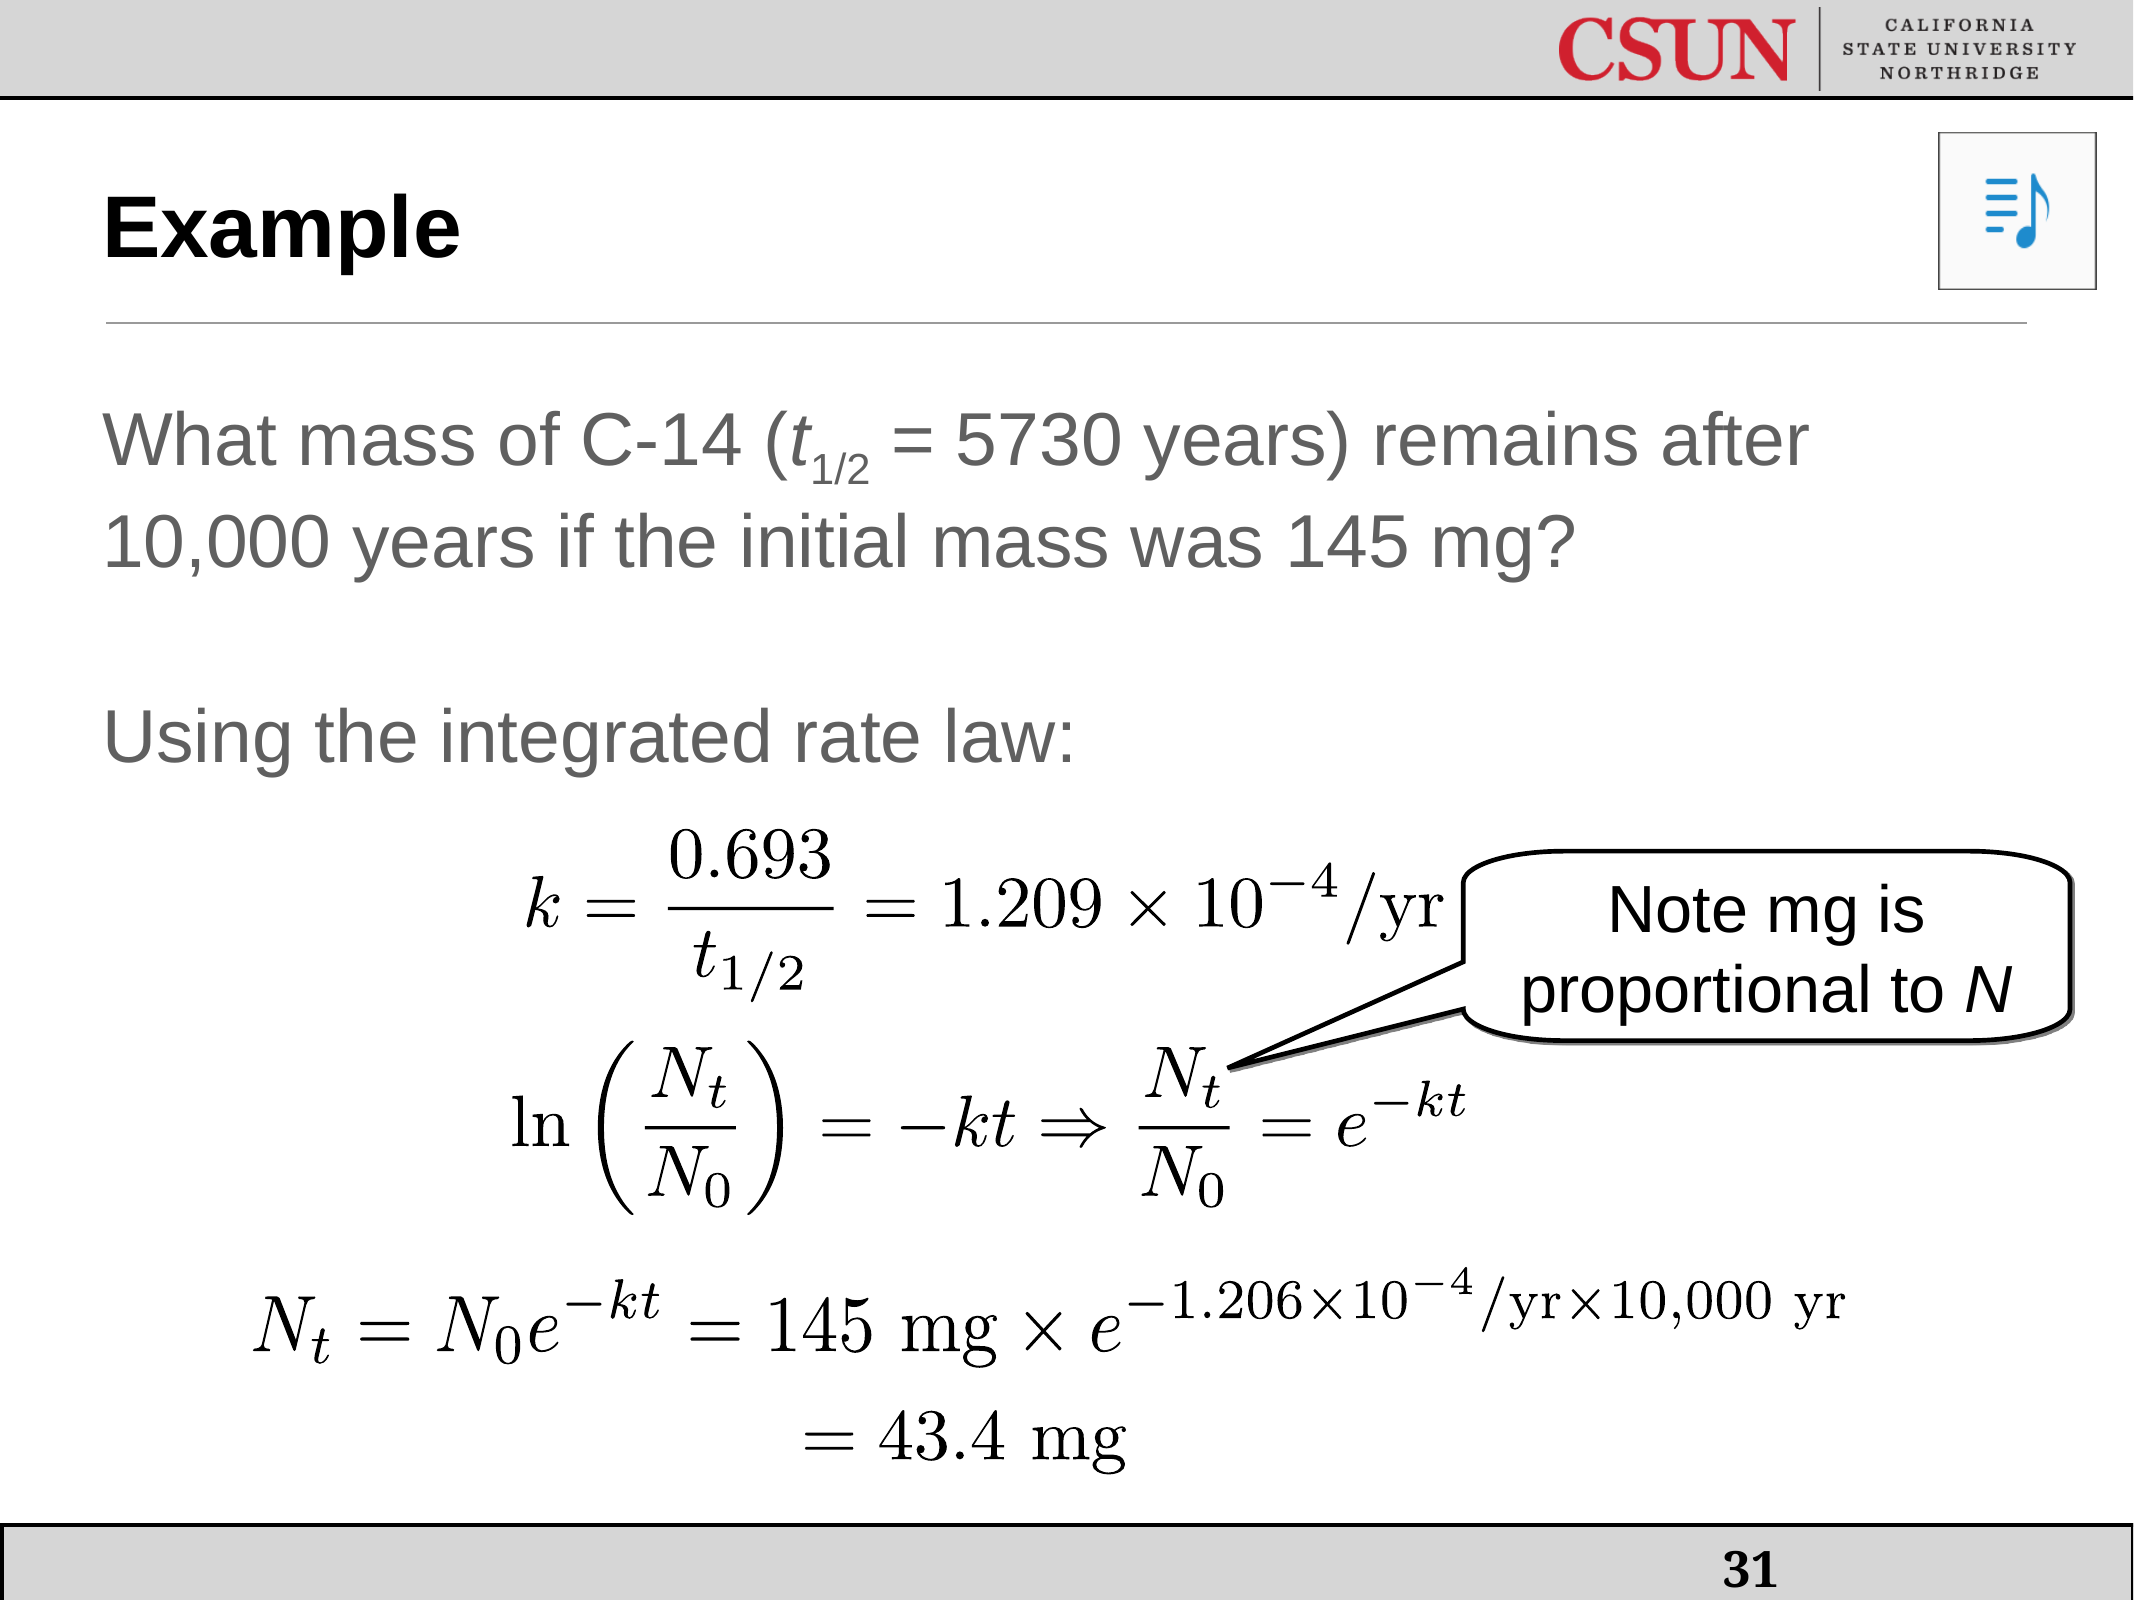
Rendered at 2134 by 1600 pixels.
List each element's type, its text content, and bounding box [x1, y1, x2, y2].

list What mass of C-14 (t1/2 = 5730 years) remains after 10,000 years if the initial mass was 145 mg? Using the integrated rate law: [93, 382, 2040, 811]
picture [1559, 7, 2076, 91]
text_box [522, 828, 1446, 1003]
text_box [510, 1040, 1468, 1216]
text_box [800, 1410, 1128, 1475]
text_box [1937, 130, 2098, 292]
title Example [93, 104, 2040, 284]
text_box [250, 1266, 1848, 1368]
text_box Note mg is proportional to N [1227, 851, 2071, 1069]
